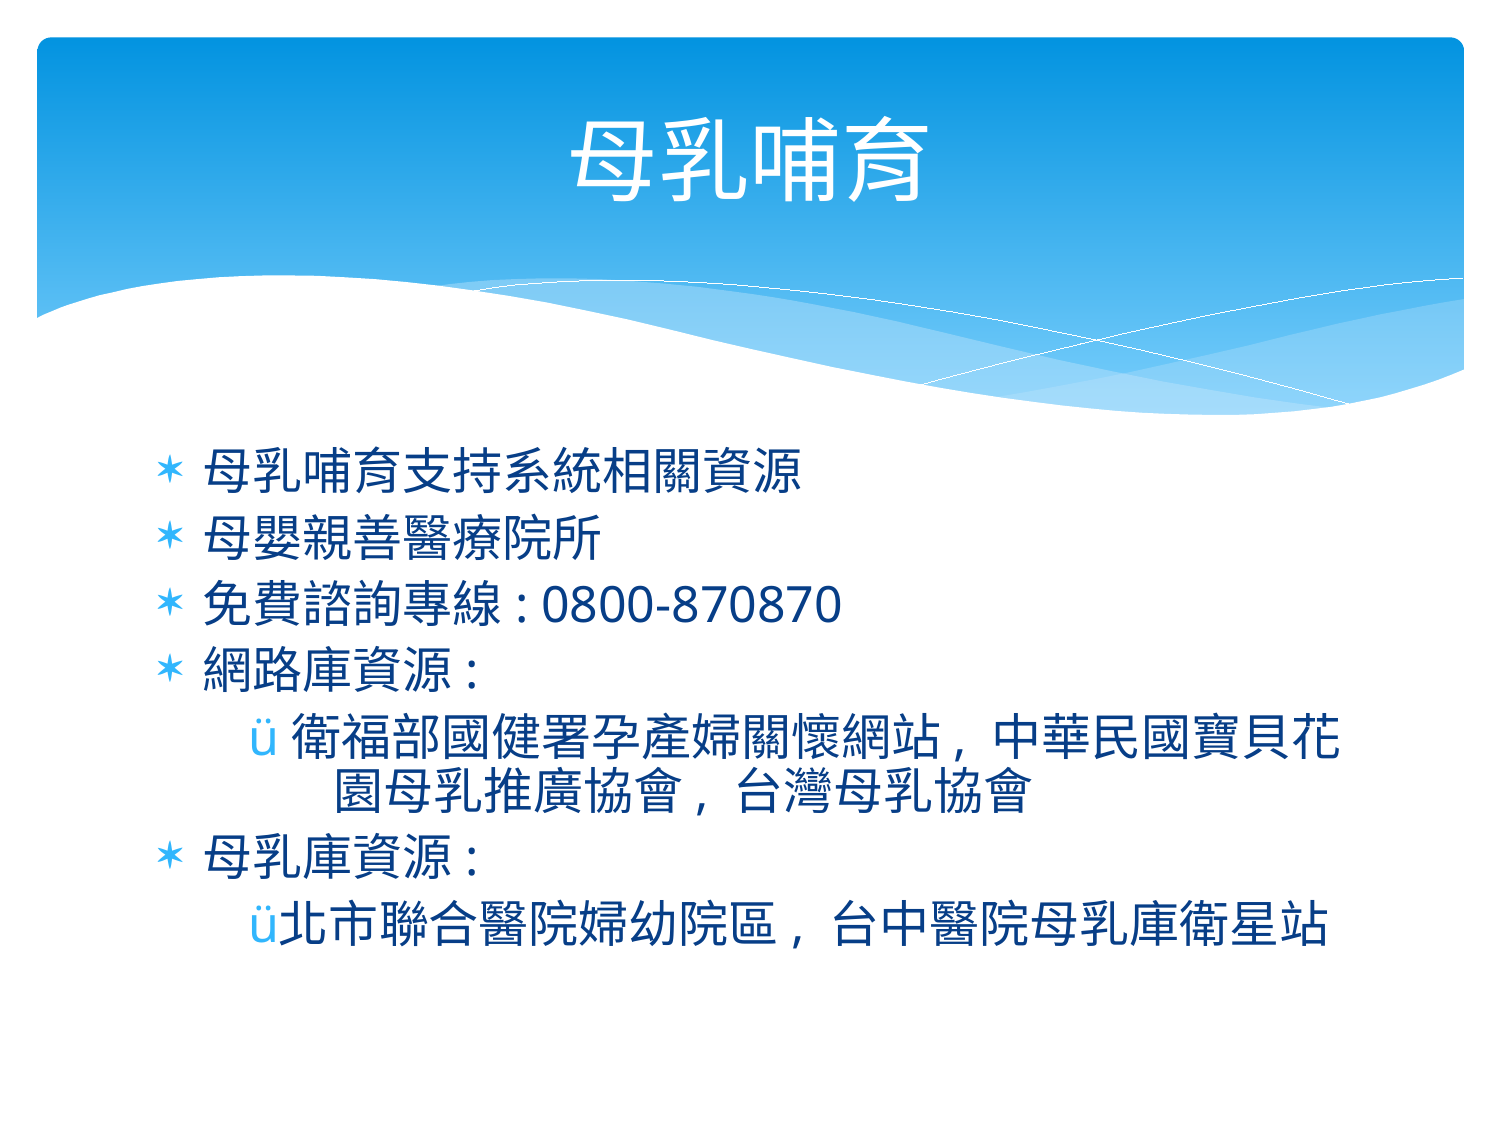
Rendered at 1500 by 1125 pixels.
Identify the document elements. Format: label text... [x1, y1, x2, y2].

list 母乳哺育支持系統相關資源 母嬰親善醫療院所 免費諮詢專線: 0800-870870 網路庫資源: 衛福部國健署孕產婦關懷網站, 中華民國寶貝花園母乳推廣協會, 台灣母乳協會 母乳庫資源: 北市聯合醫院婦幼院區, 台中醫院母乳庫衛星站 [142, 438, 1359, 1005]
title 母乳哺育 [75, 55, 1426, 261]
